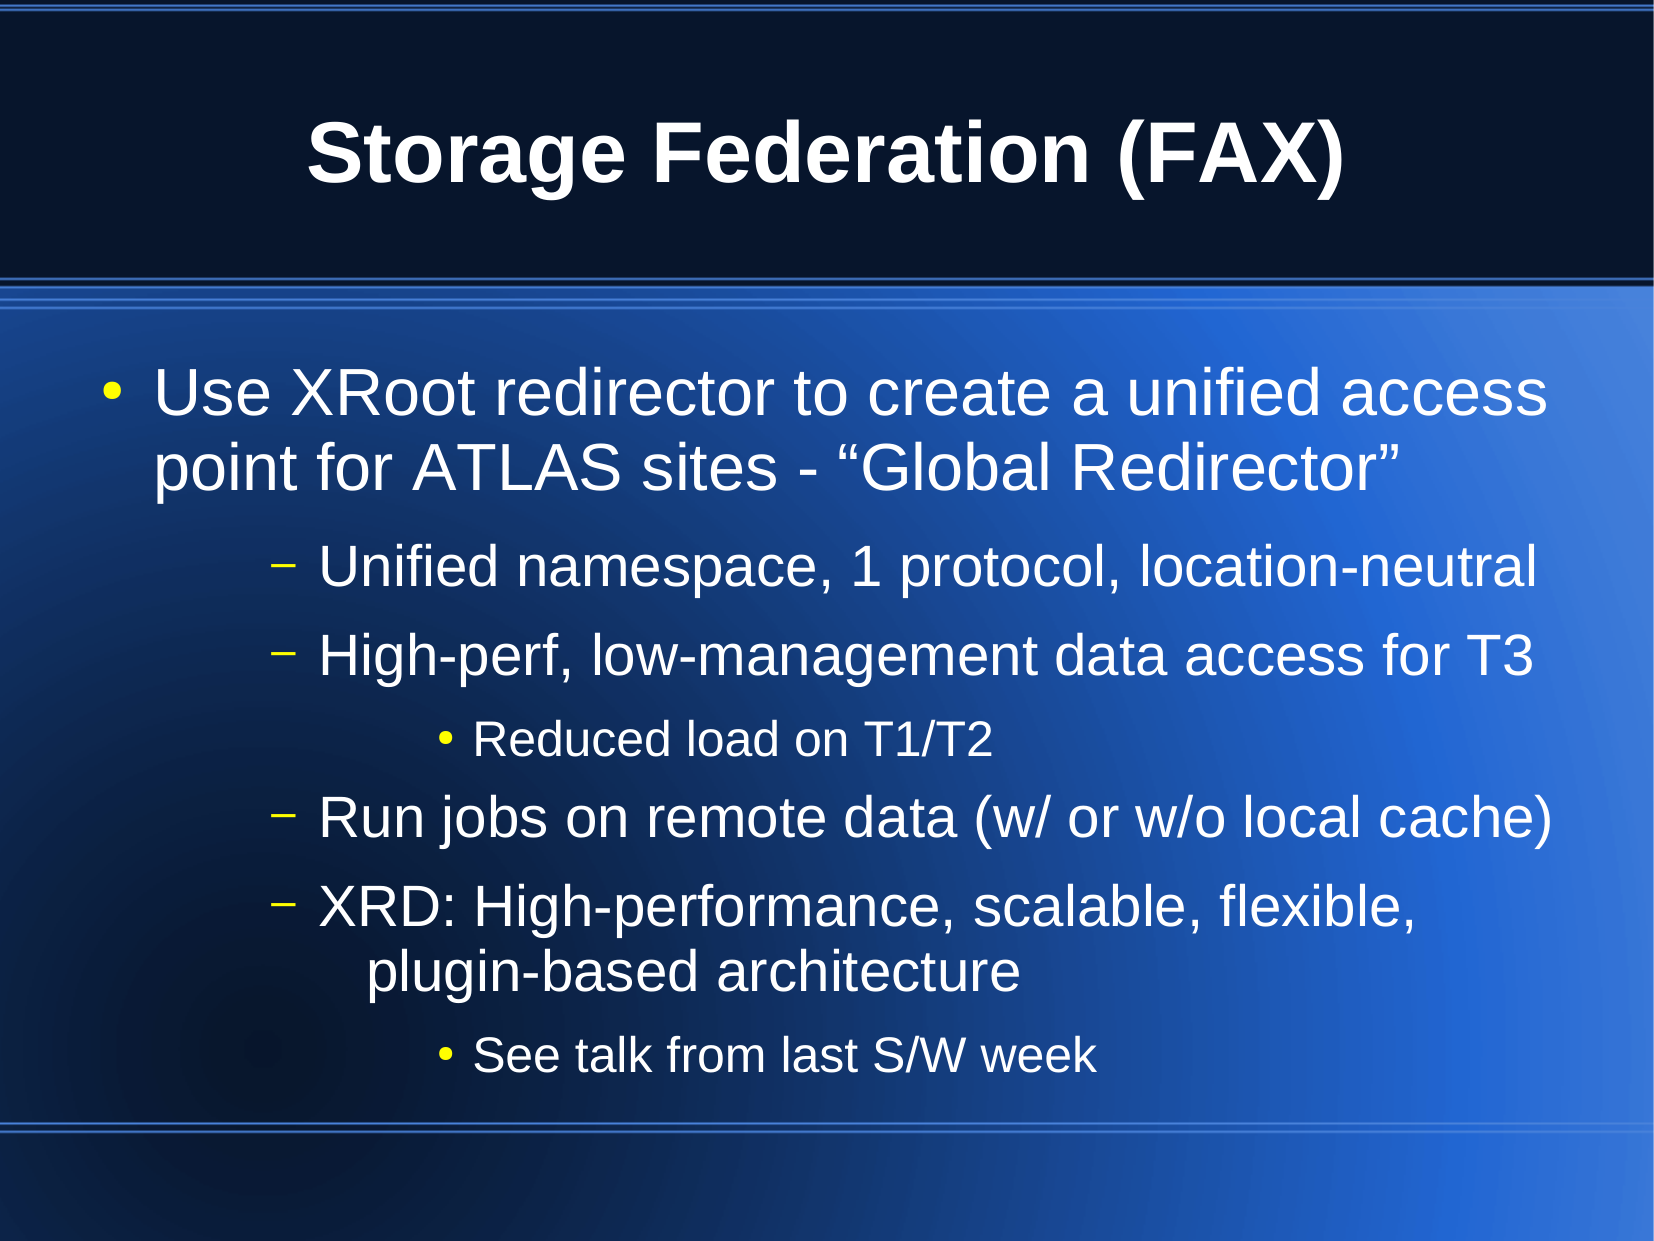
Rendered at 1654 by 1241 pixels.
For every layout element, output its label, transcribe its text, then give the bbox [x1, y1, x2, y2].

picture [0, 0, 1654, 1241]
list Use XRoot redirector to create a unified access point for ATLAS sites - “Global Redirector” Unified namespace, 1 protocol, location-neutral High-perf, low-management data access for T3 Reduced load on T1/T2 Run jobs on remote data (w/ or w/o local cache) XRD: High-performance, scalable, flexible, plugin-based architecture See talk from last S/W week [82, 355, 1571, 1241]
title Storage Federation (FAX) [82, 49, 1571, 257]
